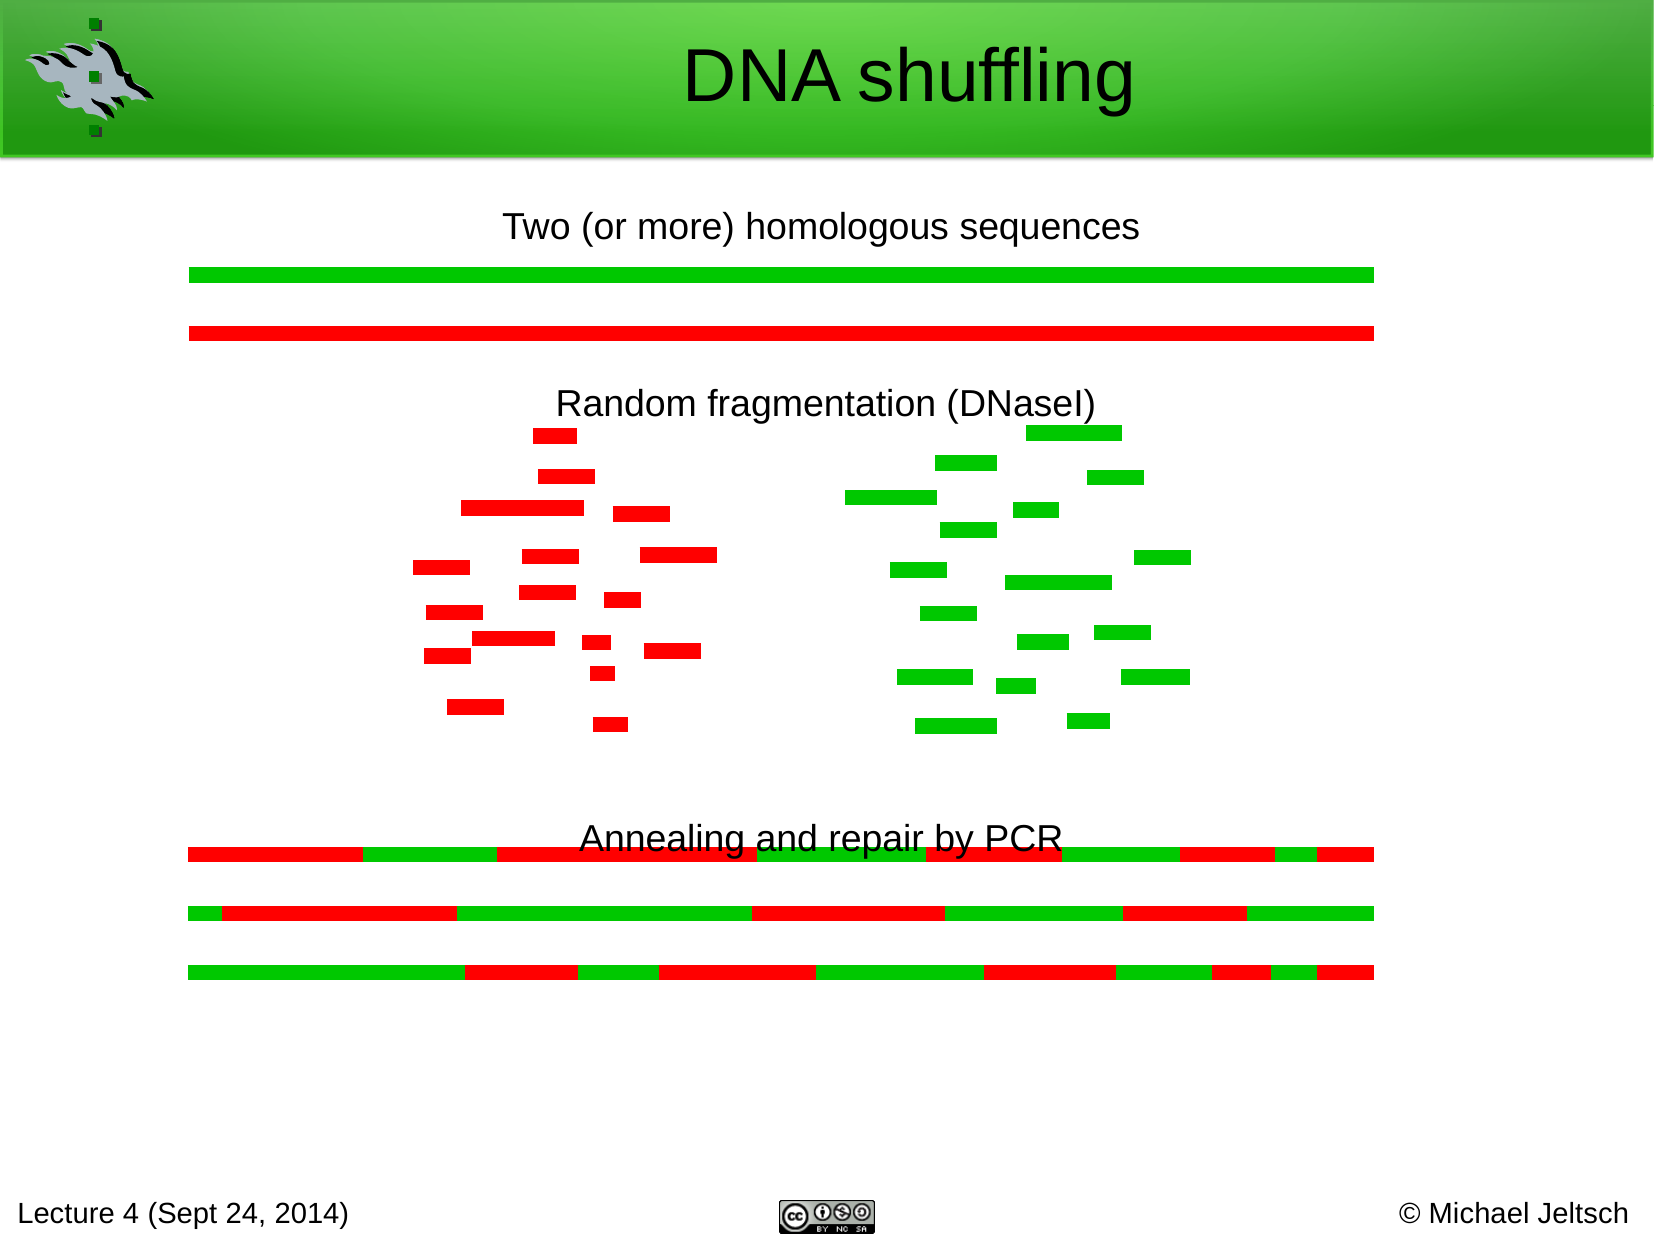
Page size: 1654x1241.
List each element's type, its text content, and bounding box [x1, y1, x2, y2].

text_box Random fragmentation (DNaseI) [540, 375, 1113, 432]
title DNA shuffling [289, 30, 1531, 121]
text_box Annealing and repair by PCR [564, 810, 1080, 867]
picture [779, 1200, 875, 1234]
picture [121, 173, 1523, 1164]
text_box Two (or more) homologous sequences [487, 198, 1157, 256]
